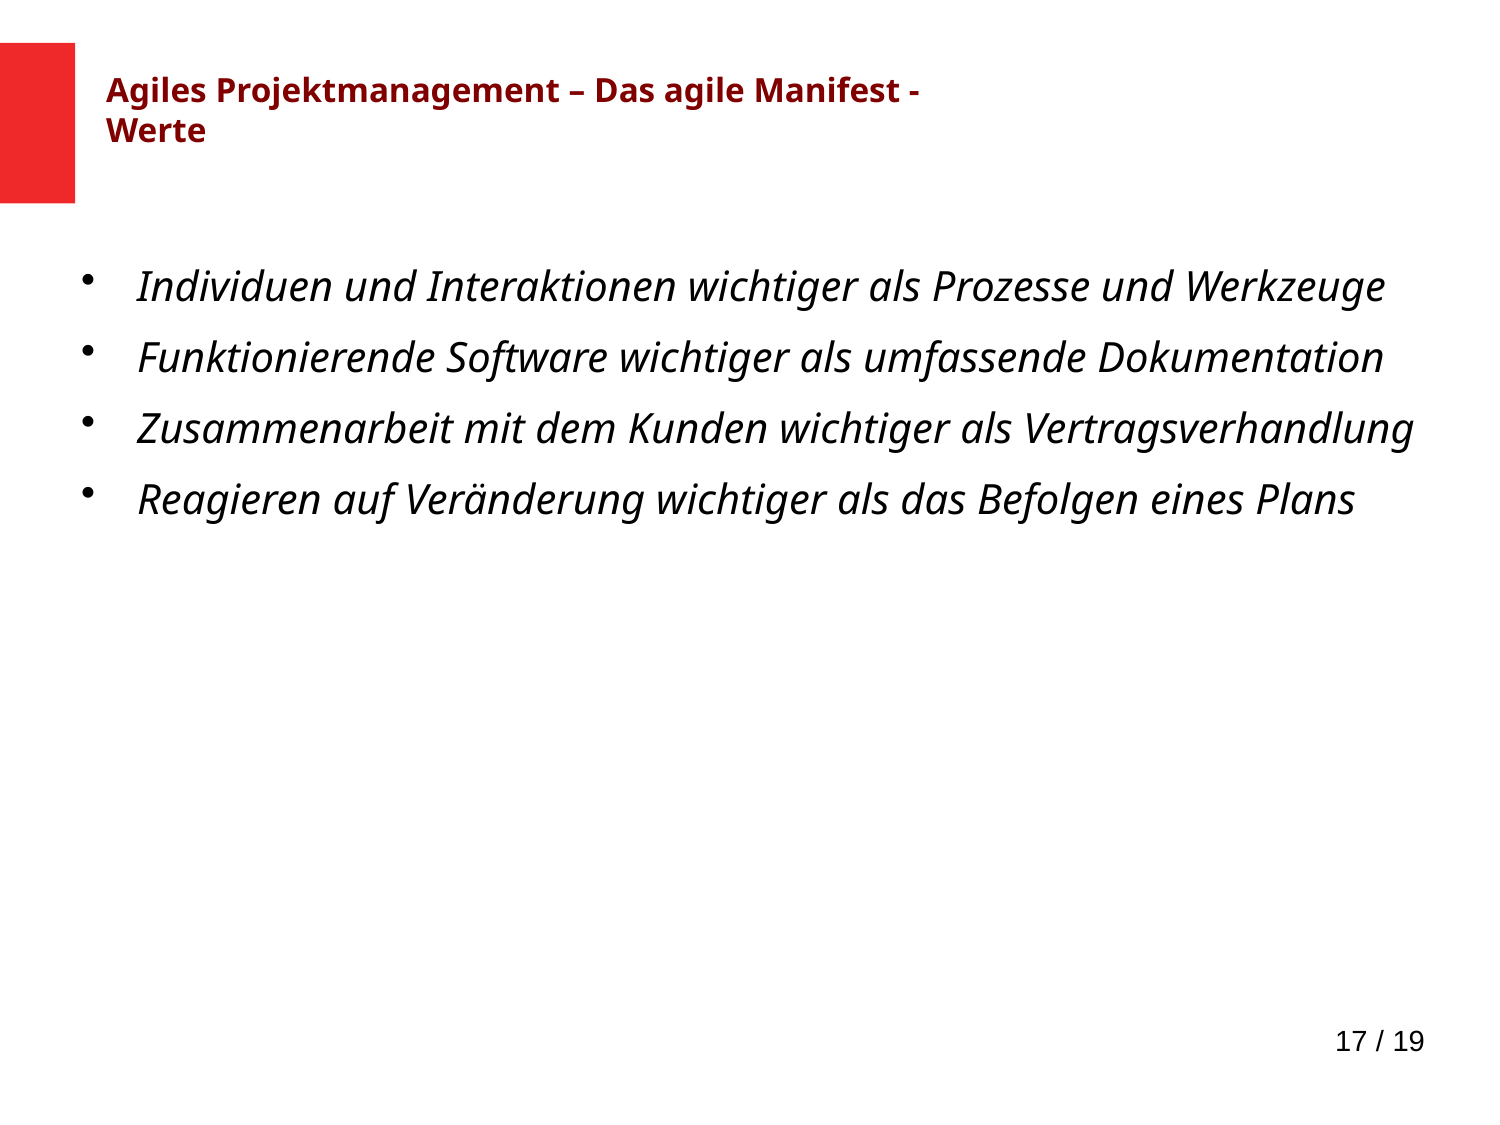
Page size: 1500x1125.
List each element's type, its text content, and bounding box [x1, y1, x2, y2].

list Individuen und Interaktionen wichtiger als Prozesse und Werkzeuge Funktionierende Software wichtiger als umfassende Dokumentation Zusammenarbeit mit dem Kunden wichtiger als Vertragsverhandlung Reagieren auf Veränderung wichtiger als das Befolgen eines Plans [80, 259, 1418, 1005]
title Agiles Projektmanagement – Das agile Manifest - Werte [106, 70, 976, 149]
